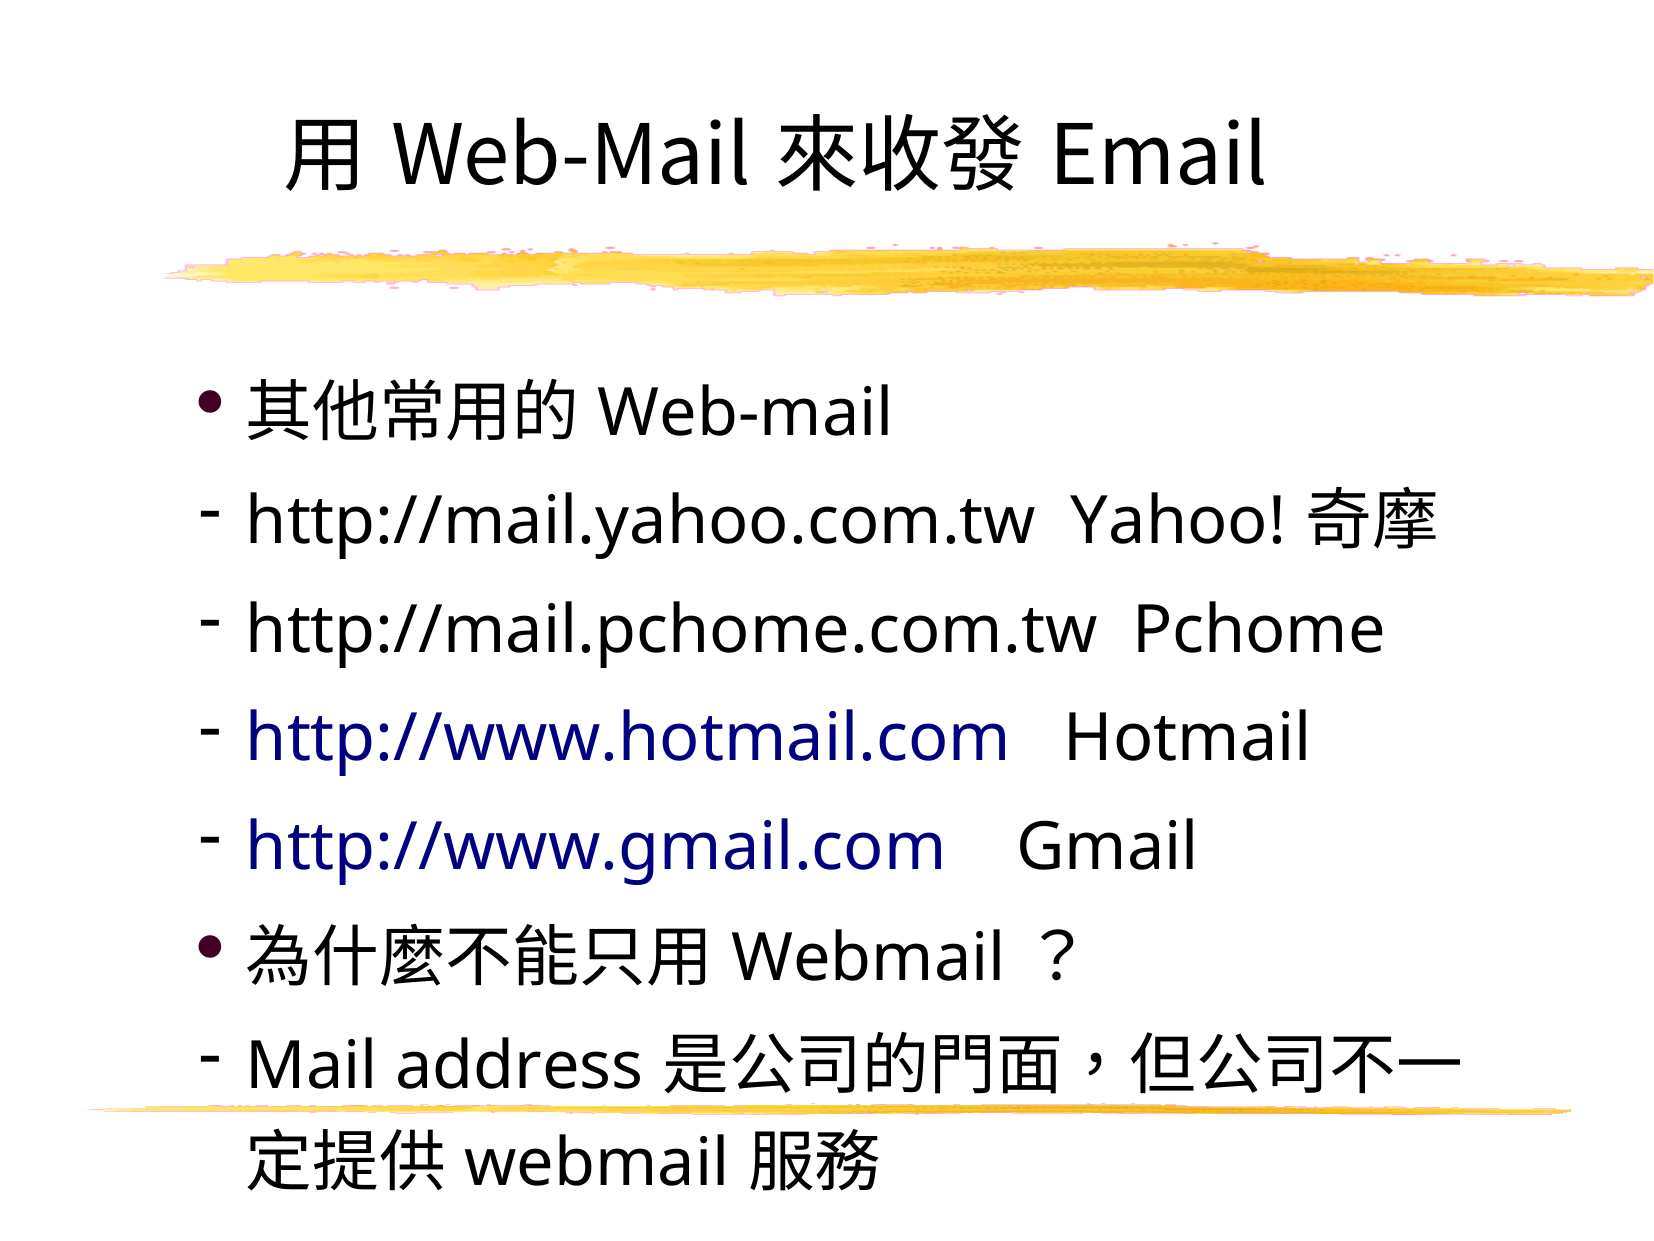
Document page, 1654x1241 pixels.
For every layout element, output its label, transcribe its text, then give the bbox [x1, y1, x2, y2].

list 其他常用的Web-mail http://mail.yahoo.com.tw Yahoo!奇摩 http://mail.pchome.com.tw Pchome http://www.hotmail.com Hotmail http://www.gmail.com Gmail 為什麼不能只用Webmail？ Mail address是公司的門面，但公司不一定提供webmail服務 [124, 358, 1530, 1112]
picture [82, 1102, 1571, 1117]
picture [165, 237, 1654, 308]
title 用Web-Mail來收發Email [73, 41, 1479, 249]
